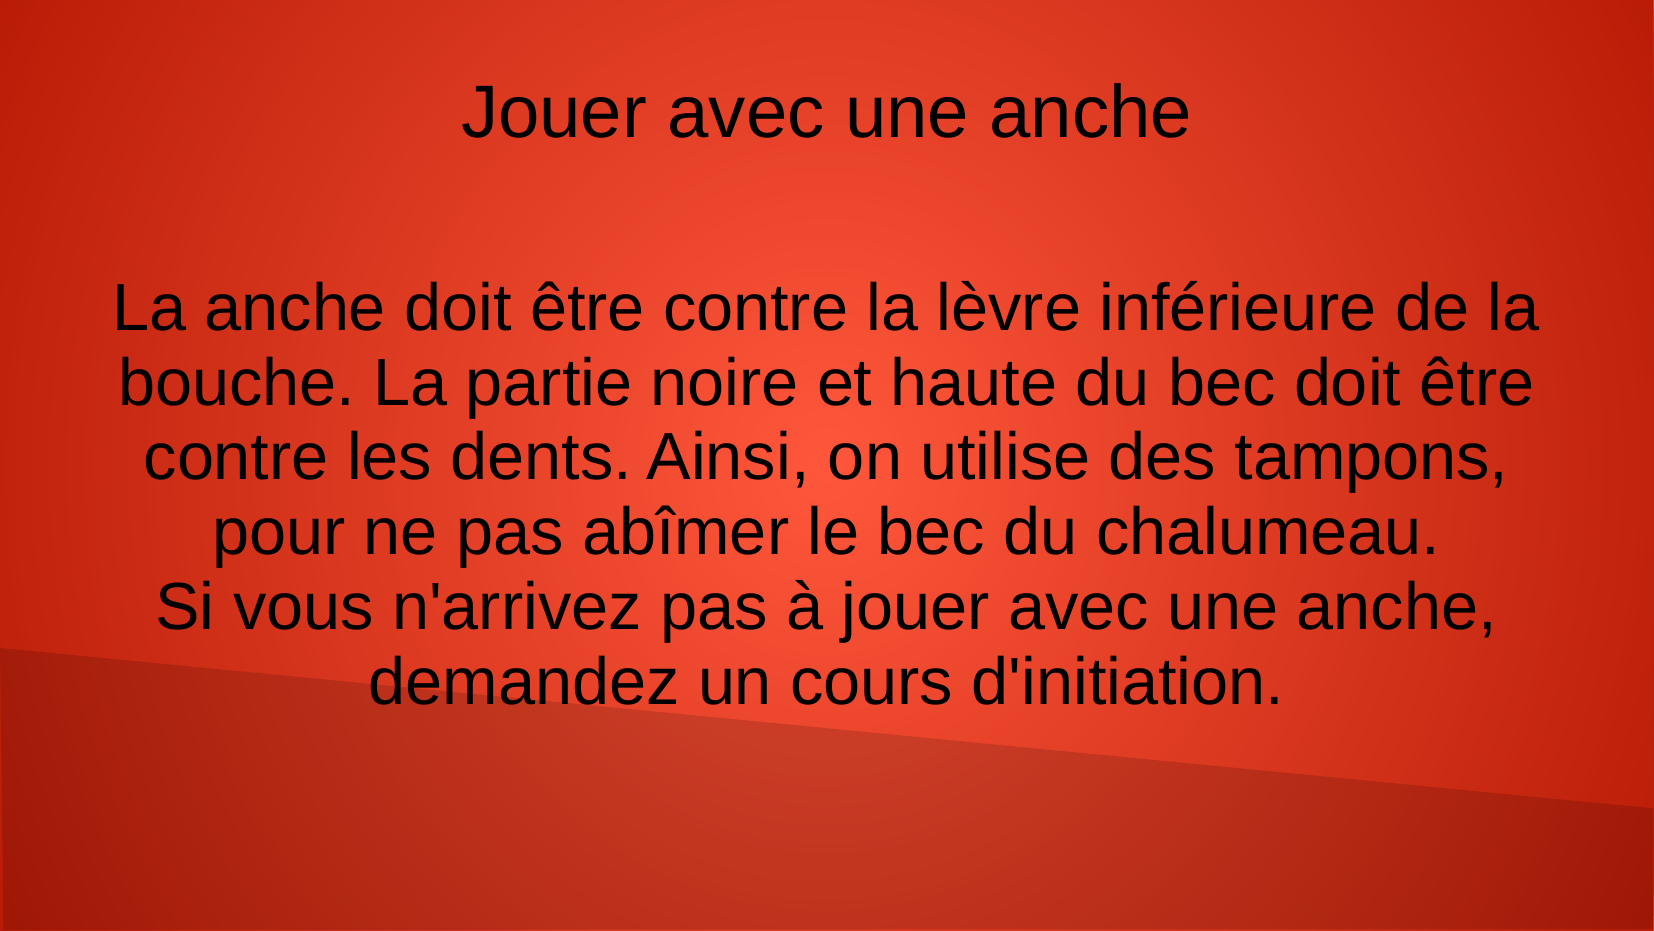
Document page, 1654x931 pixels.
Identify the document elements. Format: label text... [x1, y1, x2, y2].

subtitle La anche doit être contre la lèvre inférieure de la bouche. La partie noire et haute du bec doit être contre les dents. Ainsi, on utilise des tampons, pour ne pas abîmer le bec du chalumeau. Si vous n'arrivez pas à jouer avec une anche, demandez un cours d'initiation. [82, 224, 1571, 764]
title Jouer avec une anche [82, 35, 1571, 189]
